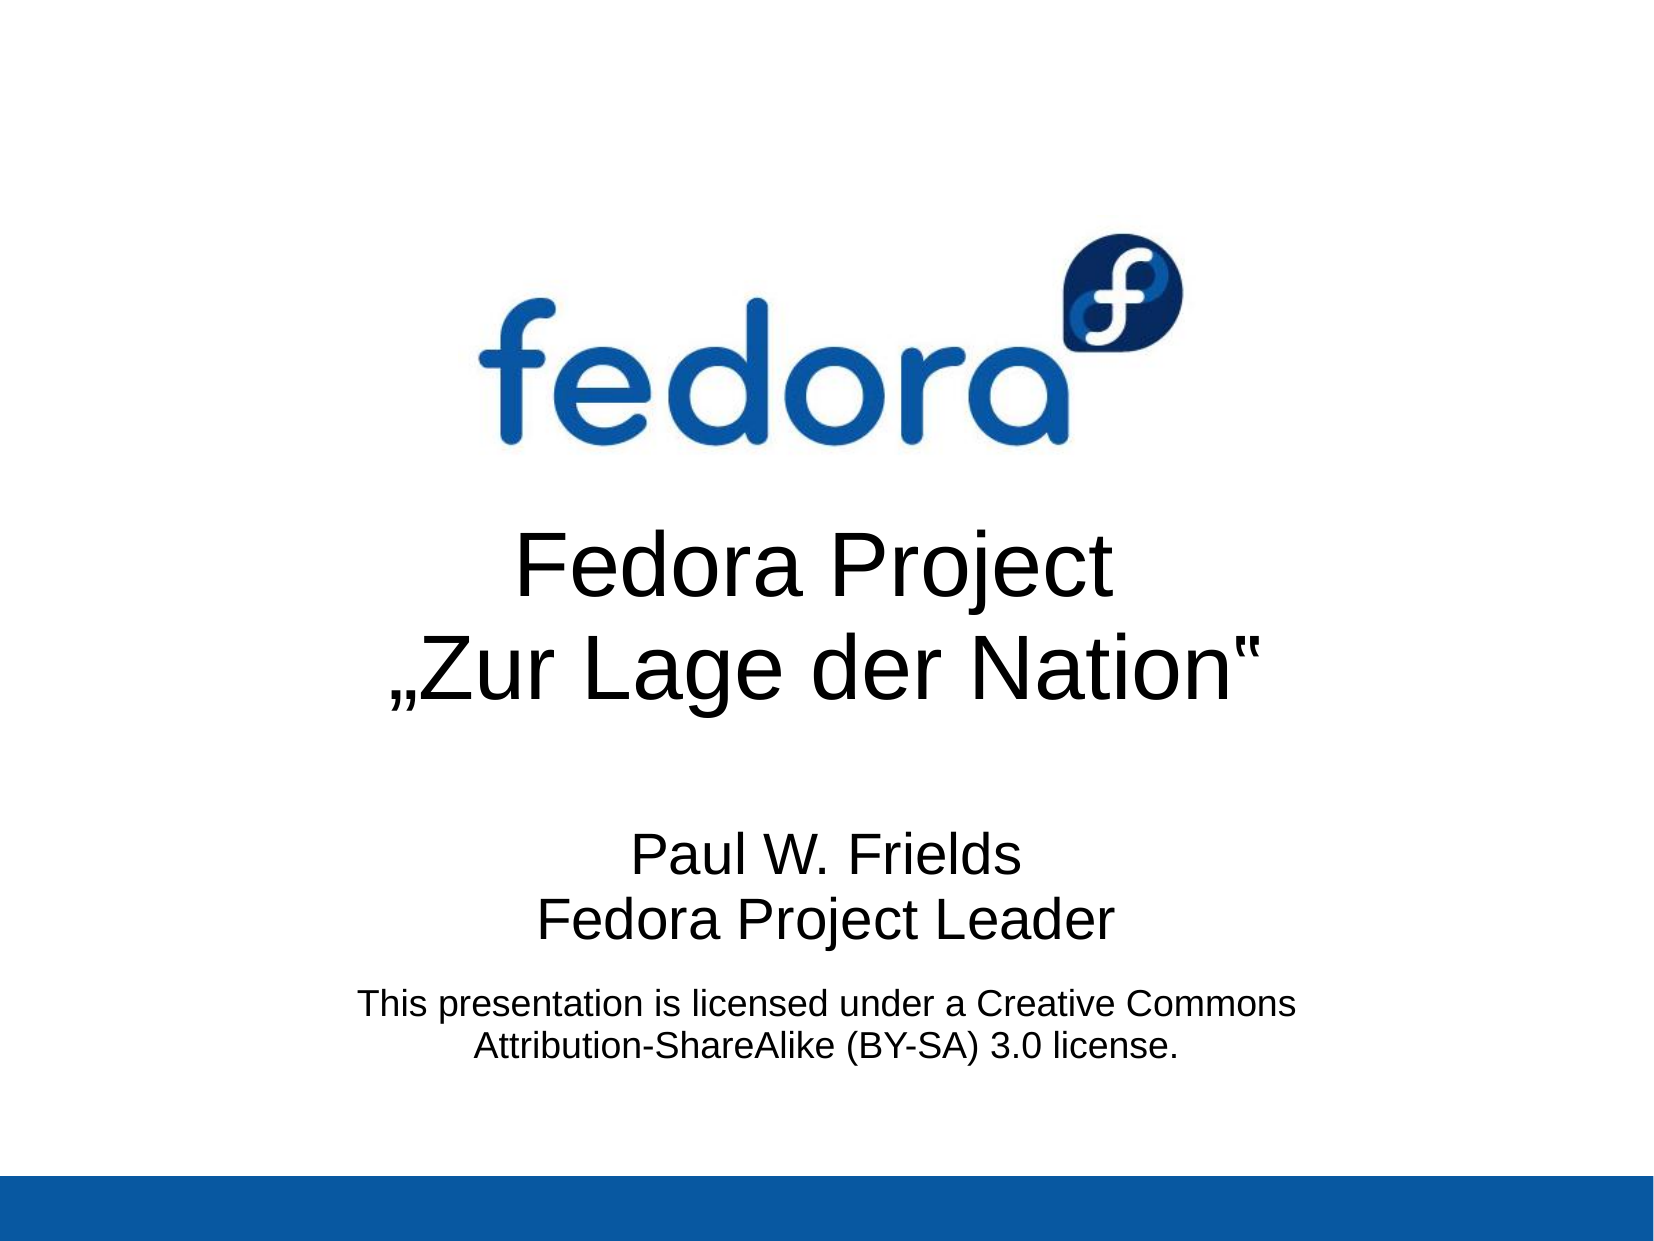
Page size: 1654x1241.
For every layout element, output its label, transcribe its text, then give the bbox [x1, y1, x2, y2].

picture [0, 1176, 1654, 1241]
picture [458, 215, 1196, 467]
text_box This presentation is licensed under a Creative Commons Attribution-ShareAlike (BY-SA) 3.0 license. [226, 975, 1427, 1074]
title Fedora Project „Zur Lage der Nation‟ Paul W. Frields Fedora Project Leader [82, 49, 1571, 1109]
